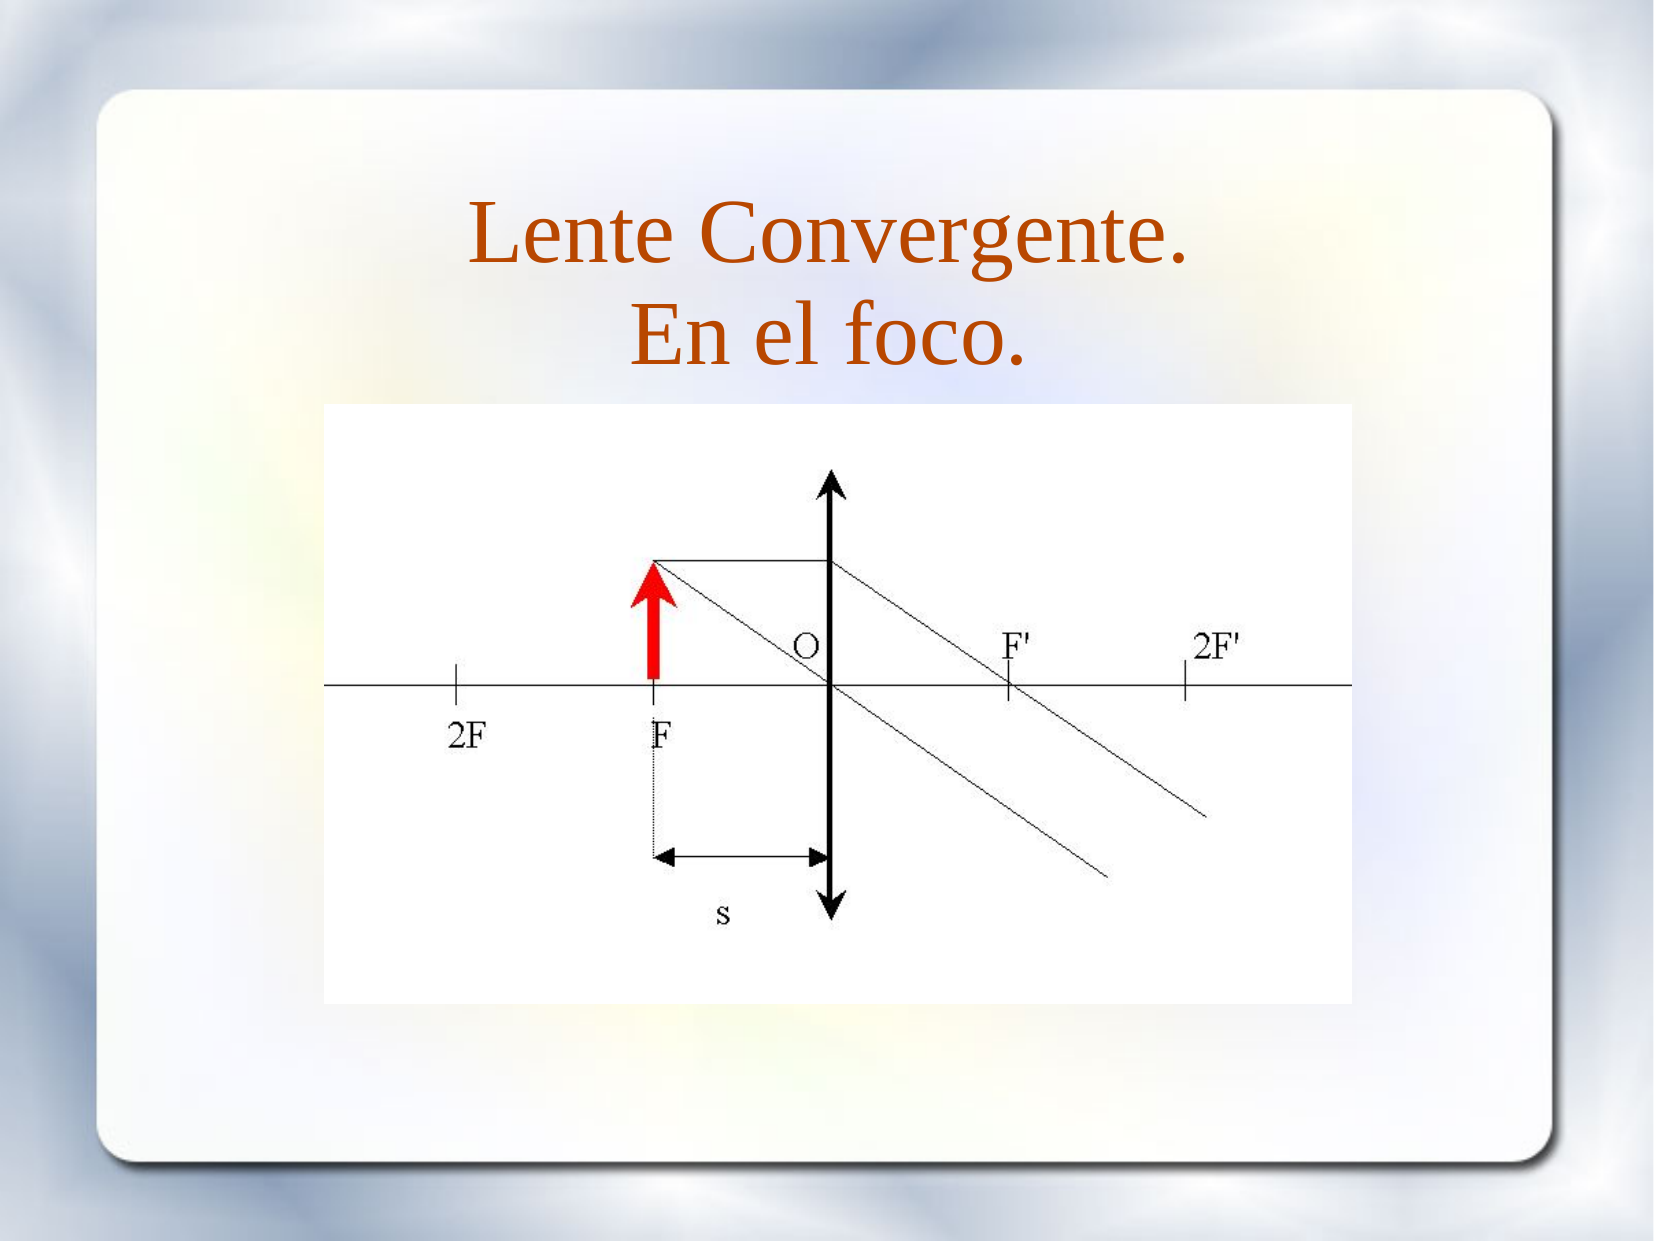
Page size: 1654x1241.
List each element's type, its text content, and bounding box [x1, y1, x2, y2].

picture [0, 0, 1654, 1241]
title Lente Convergente. En el foco. [123, 180, 1536, 384]
